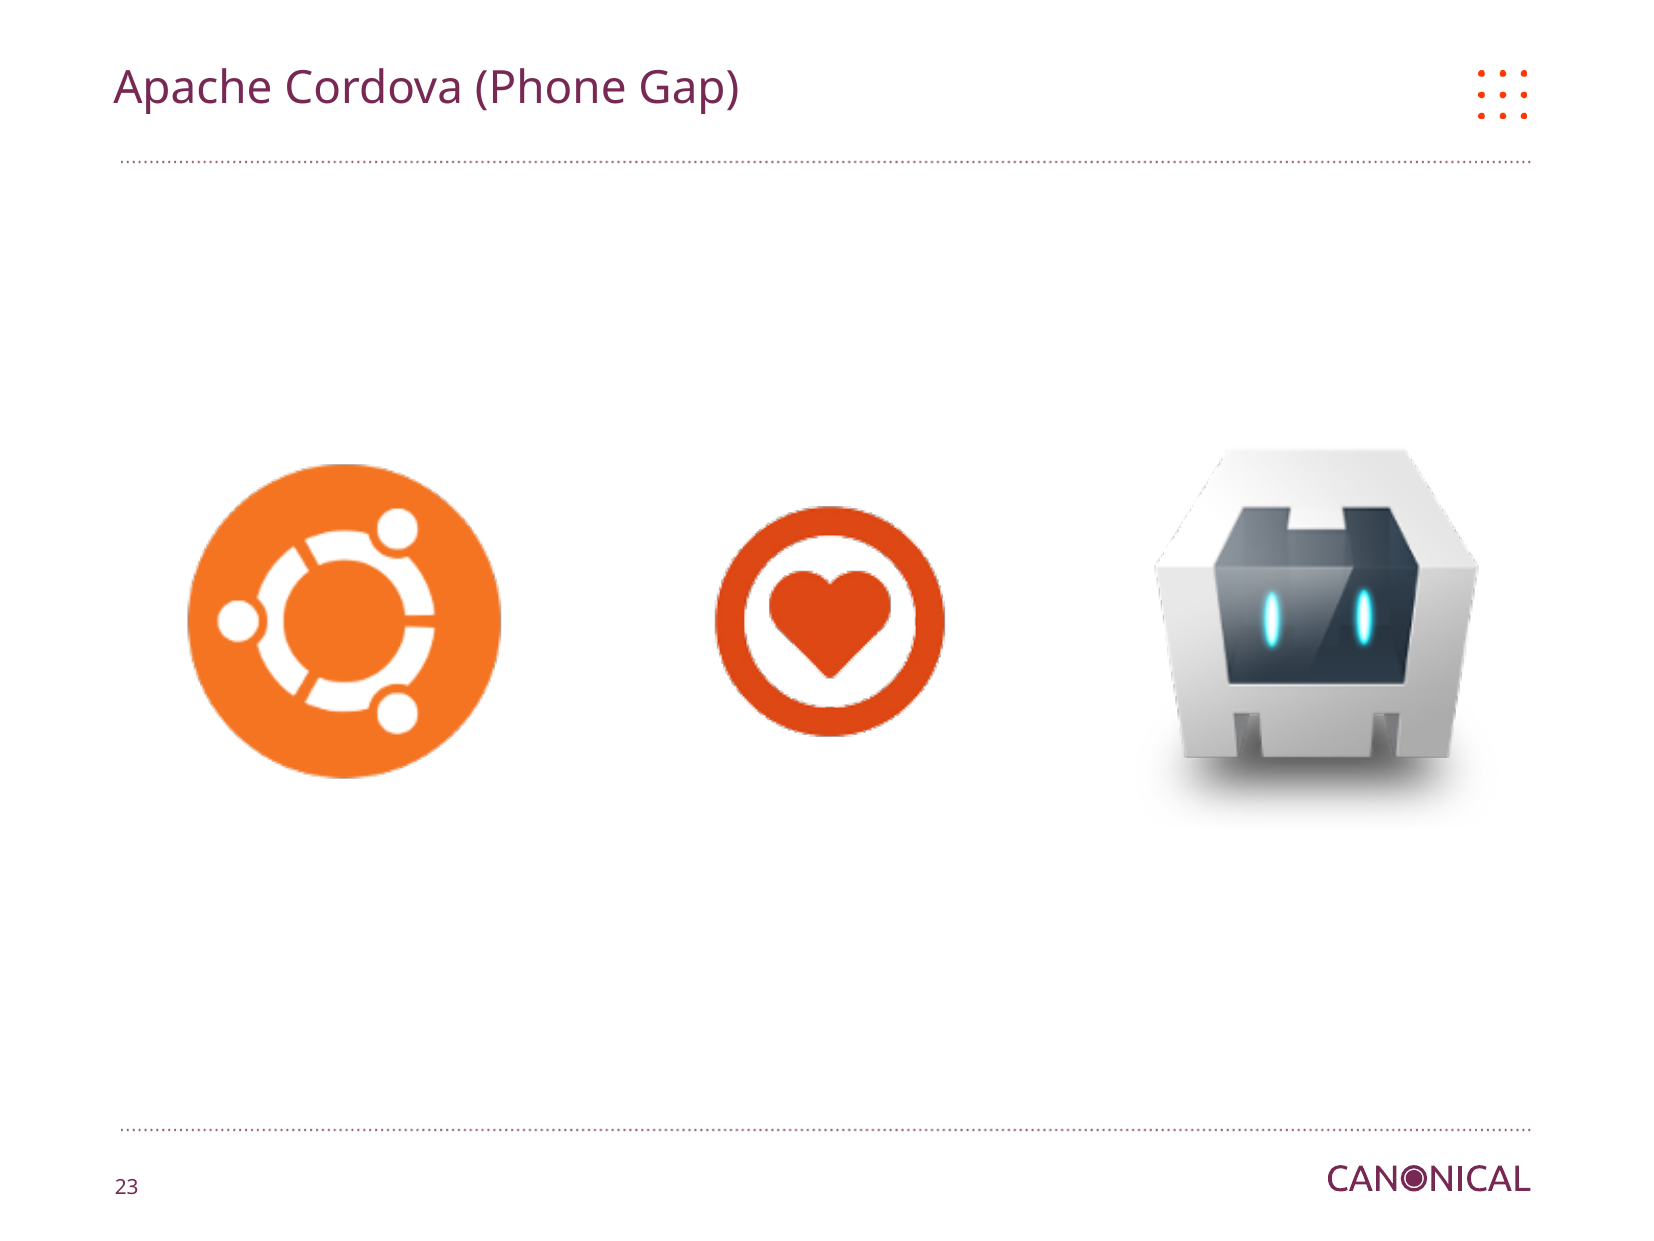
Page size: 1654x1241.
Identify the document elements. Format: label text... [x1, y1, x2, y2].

picture [111, 1127, 1533, 1134]
picture [111, 159, 1533, 166]
picture [1478, 70, 1527, 119]
title Apache Cordova (Phone Gap) [113, 64, 1382, 107]
picture [101, 413, 1560, 831]
